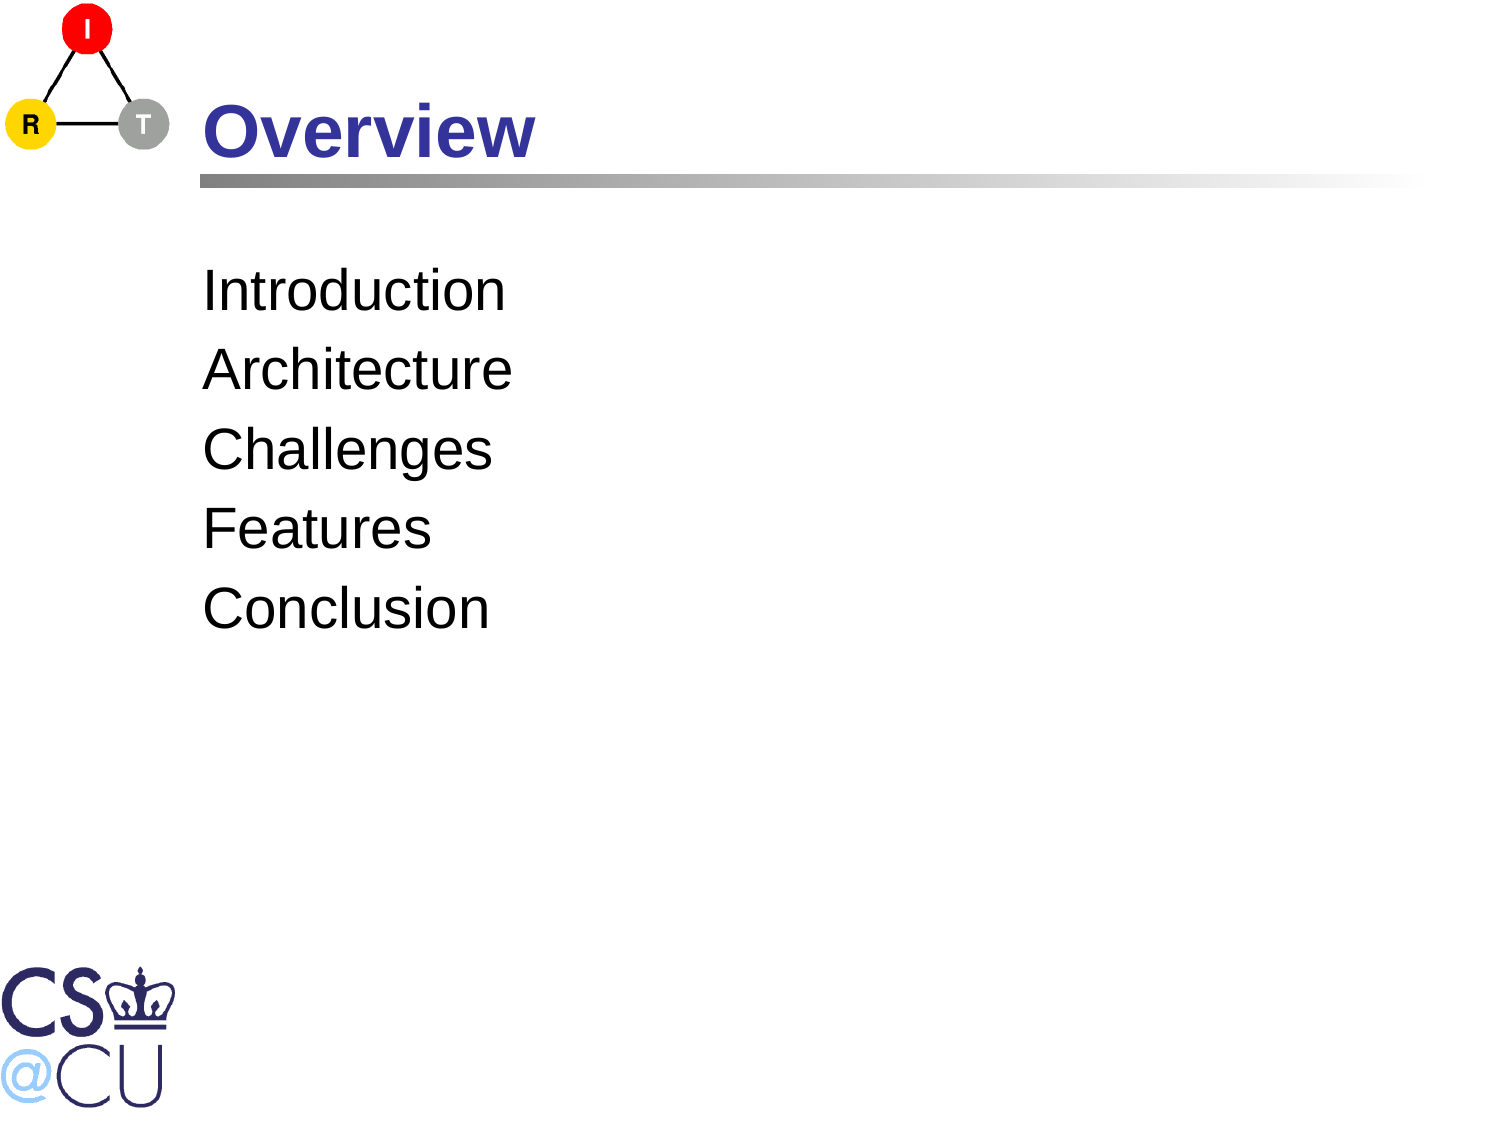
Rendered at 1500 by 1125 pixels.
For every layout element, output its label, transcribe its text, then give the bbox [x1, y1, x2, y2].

title Overview [187, 37, 1463, 225]
list Introduction Architecture Challenges Features Conclusion [187, 249, 1463, 1013]
picture [0, 0, 173, 154]
picture [0, 949, 175, 1125]
